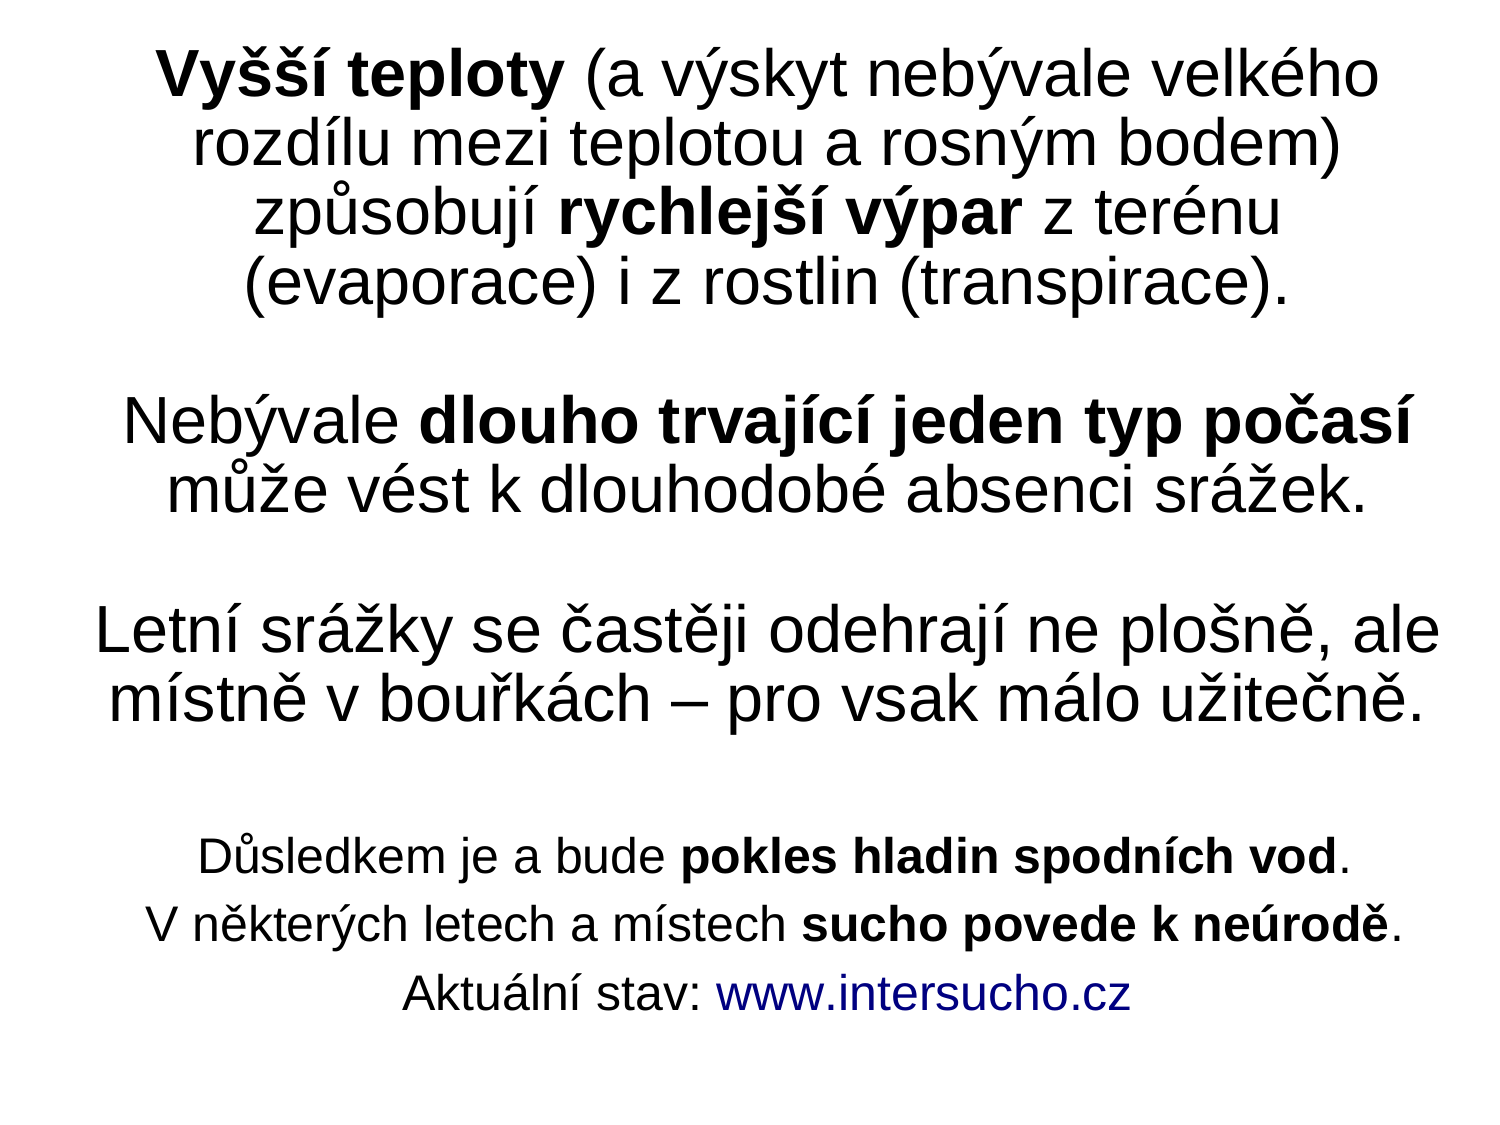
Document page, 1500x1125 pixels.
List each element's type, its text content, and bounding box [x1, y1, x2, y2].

subtitle Důsledkem je a bude pokles hladin spodních vod. V některých letech a místech sucho povede k neúrodě. Aktuální stav: www.intersucho.cz [93, 786, 1457, 1066]
title Vyšší teploty (a výskyt nebývale velkého rozdílu mezi teplotou a rosným bodem) způsobují rychlejší výpar z terénu (evaporace) i z rostlin (transpirace). Nebývale dlouho trvající jeden typ počasí může vést k dlouhodobé absenci srážek. Letní srážky se častěji odehrají ne plošně, ale místně v bouřkách – pro vsak málo užitečně. [93, 37, 1444, 739]
